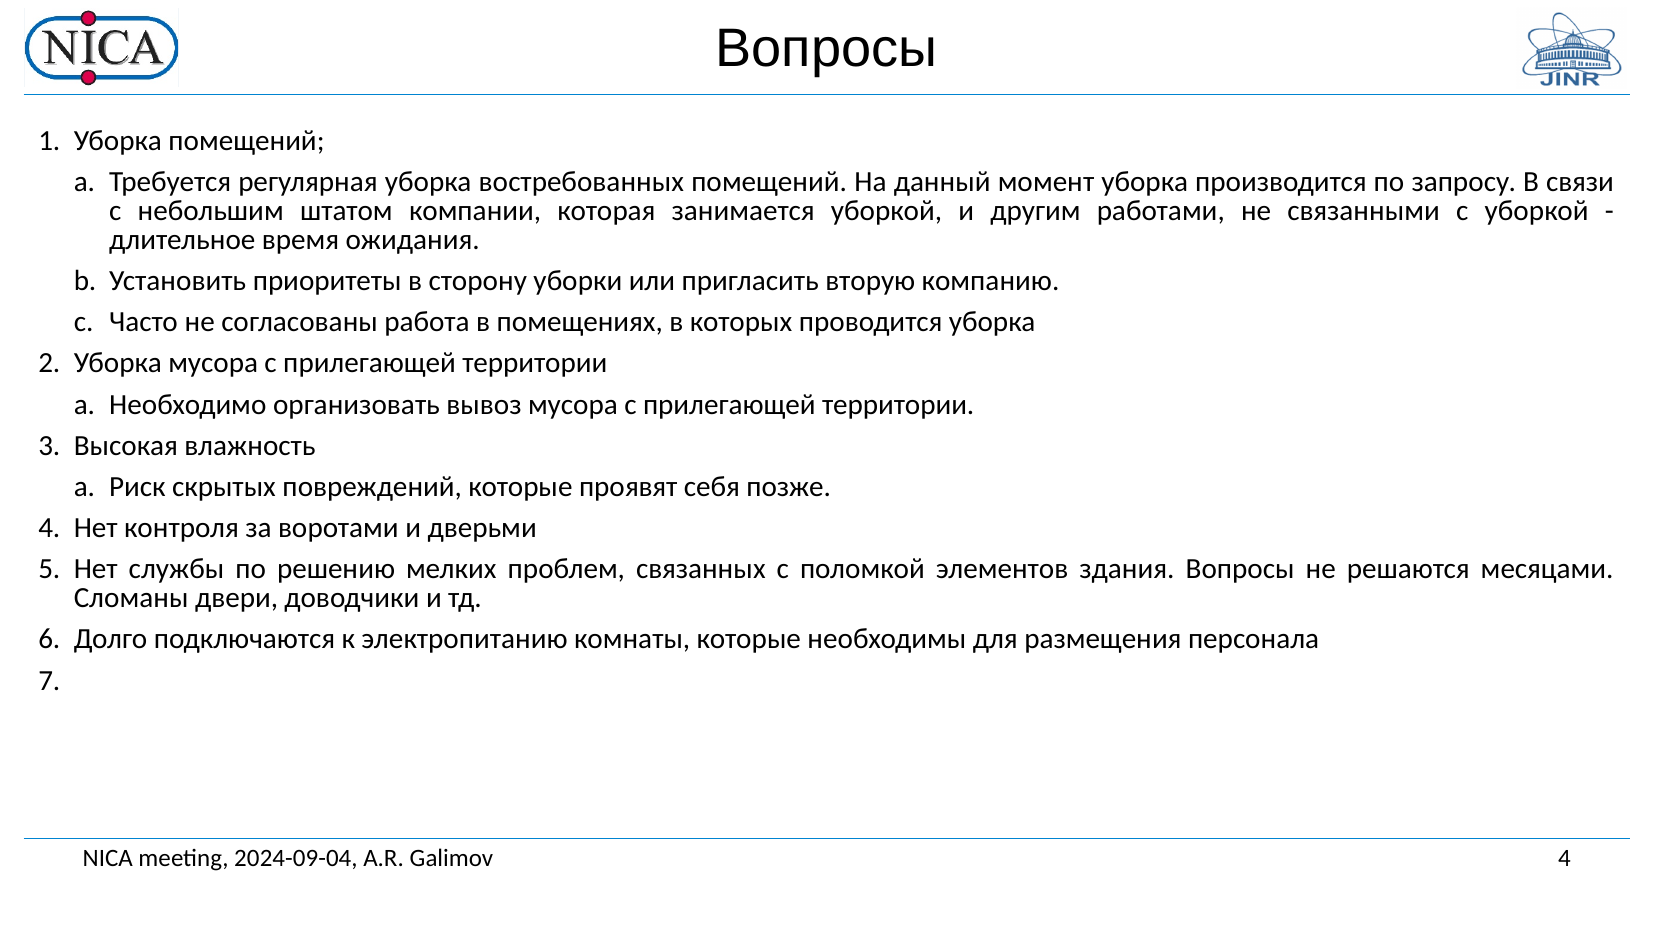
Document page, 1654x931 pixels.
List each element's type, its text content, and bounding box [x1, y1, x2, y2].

text_box Уборка помещений; Требуется регулярная уборка востребованных помещений. На данный момент уборка производится по запросу. В связи с небольшим штатом компании, которая занимается уборкой, и другим работами, не связанными с уборкой - длительное время ожидания. Установить приоритеты в сторону уборки или пригласить вторую компанию. Часто не согласованы работа в помещениях, в которых проводится уборка Уборка мусора с прилегающей территории Необходимо организовать вывоз мусора с прилегающей территории. Высокая влажность Риск скрытых повреждений, которые проявят себя позже. Нет контроля за воротами и дверьми Нет службы по решению мелких проблем, связанных с поломкой элементов здания. Вопросы не решаются месяцами. Сломаны двери, доводчики и тд. Долго подключаются к электропитанию комнаты, которые необходимы для размещения персонала [23, 120, 1630, 733]
title Вопросы [0, 0, 1654, 95]
